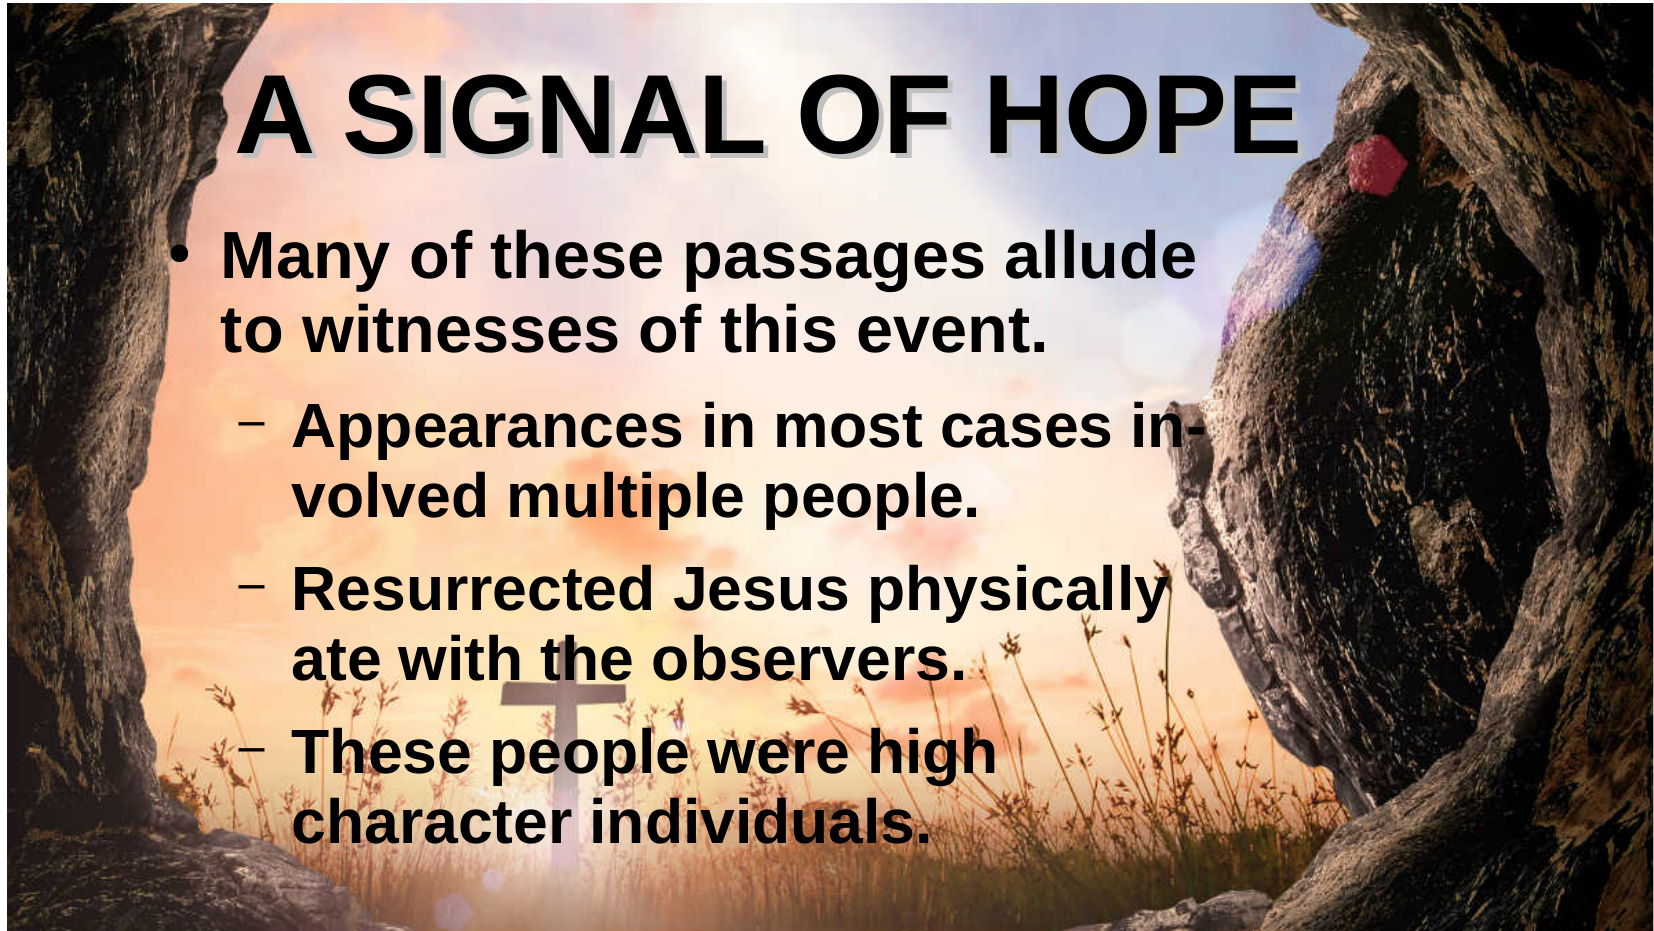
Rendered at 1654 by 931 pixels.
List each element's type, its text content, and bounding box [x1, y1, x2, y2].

picture [7, 3, 1654, 931]
title A SIGNAL OF HOPE [82, 37, 1456, 193]
list Many of these passages allude to witnesses of this event. Appearances in most cases in-volved multiple people. Resurrected Jesus physically ate with the observers. These people were high character individuals. [150, 217, 1231, 901]
